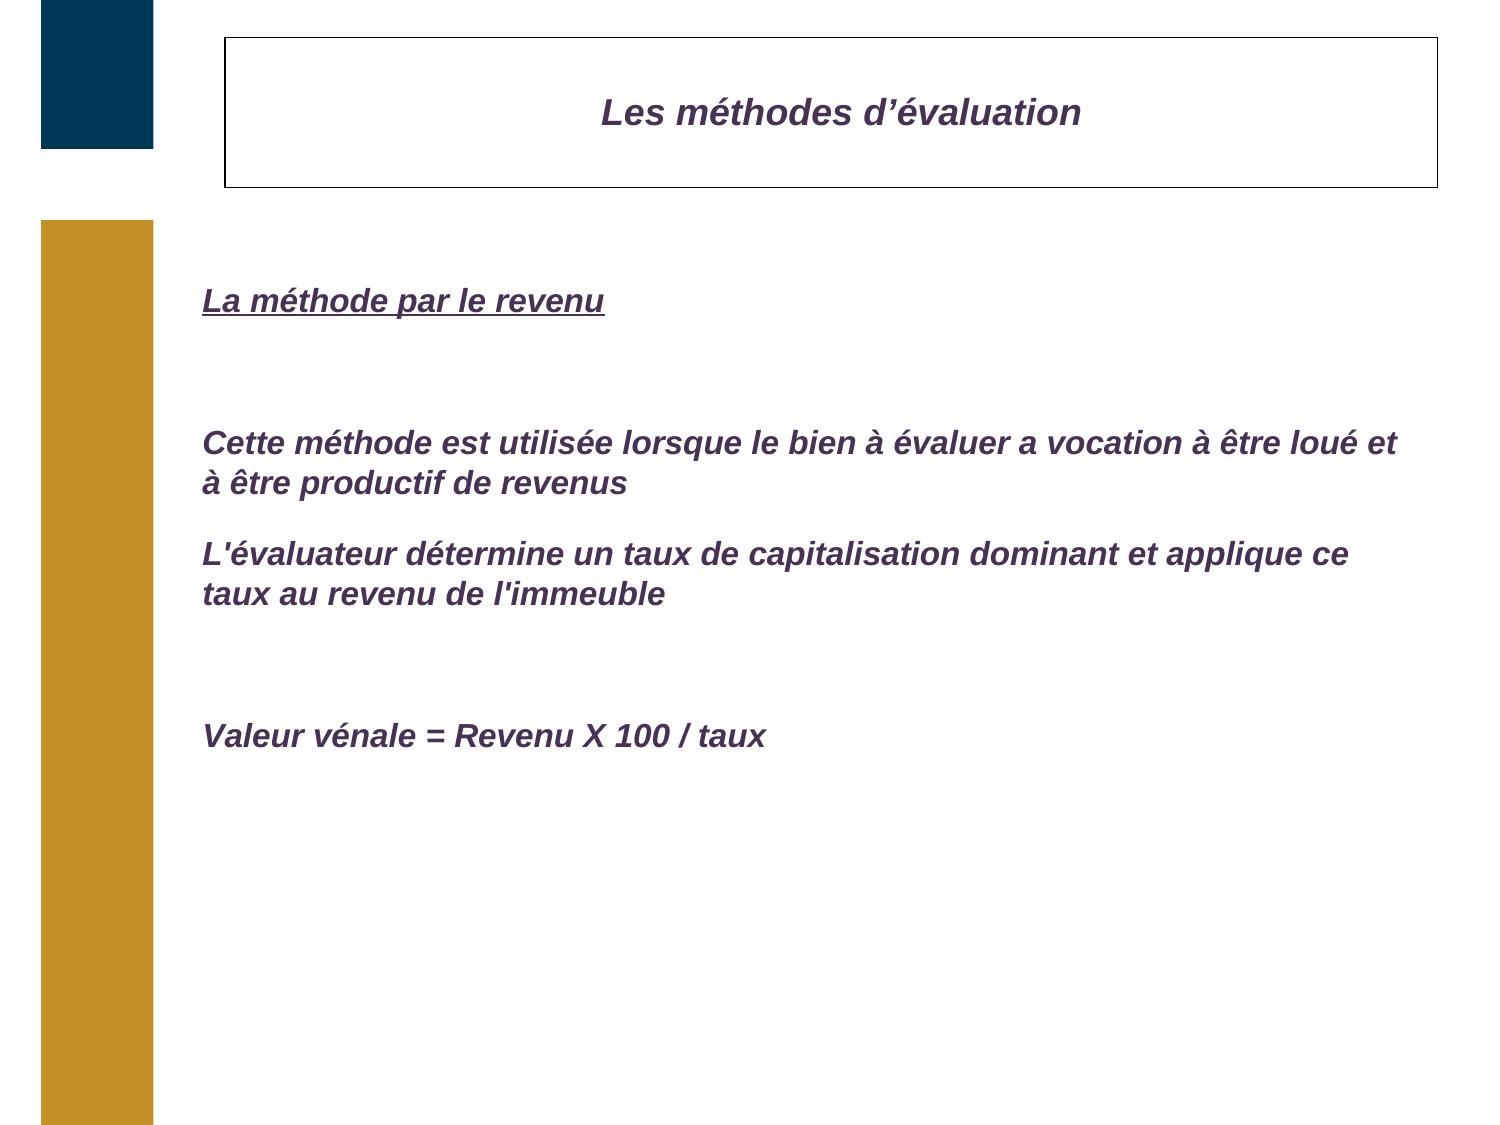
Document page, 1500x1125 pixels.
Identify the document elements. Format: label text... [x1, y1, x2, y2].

text_box Les méthodes d’évaluation [225, 37, 1438, 188]
text_box La méthode par le revenu Cette méthode est utilisée lorsque le bien à évaluer a vocation à être loué et à être productif de revenus L'évaluateur détermine un taux de capitalisation dominant et applique ce taux au revenu de l'immeuble Valeur vénale = Revenu X 100 / taux [187, 200, 1438, 834]
